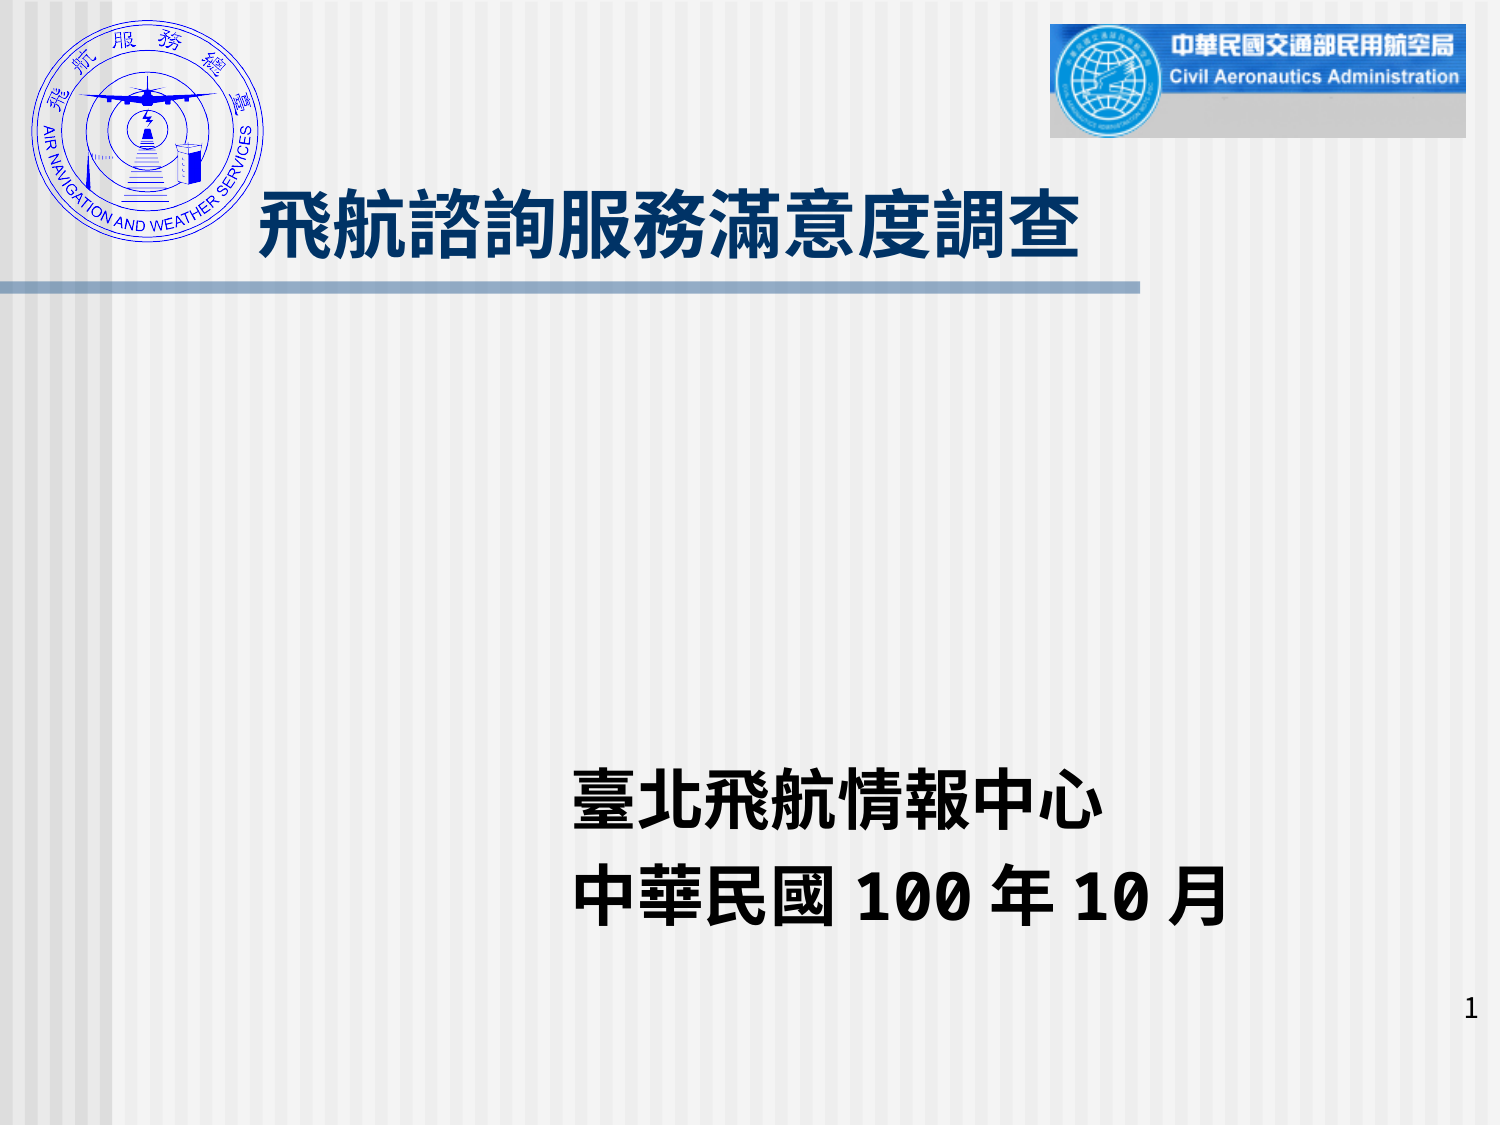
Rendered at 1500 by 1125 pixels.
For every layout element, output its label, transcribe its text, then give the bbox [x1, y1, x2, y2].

text_box <編號> [1181, 964, 1495, 1040]
list 臺北飛航情報中心 中華民國100年10月 [137, 749, 1468, 1000]
title 飛航諮詢服務滿意度調查 [242, 169, 1500, 276]
